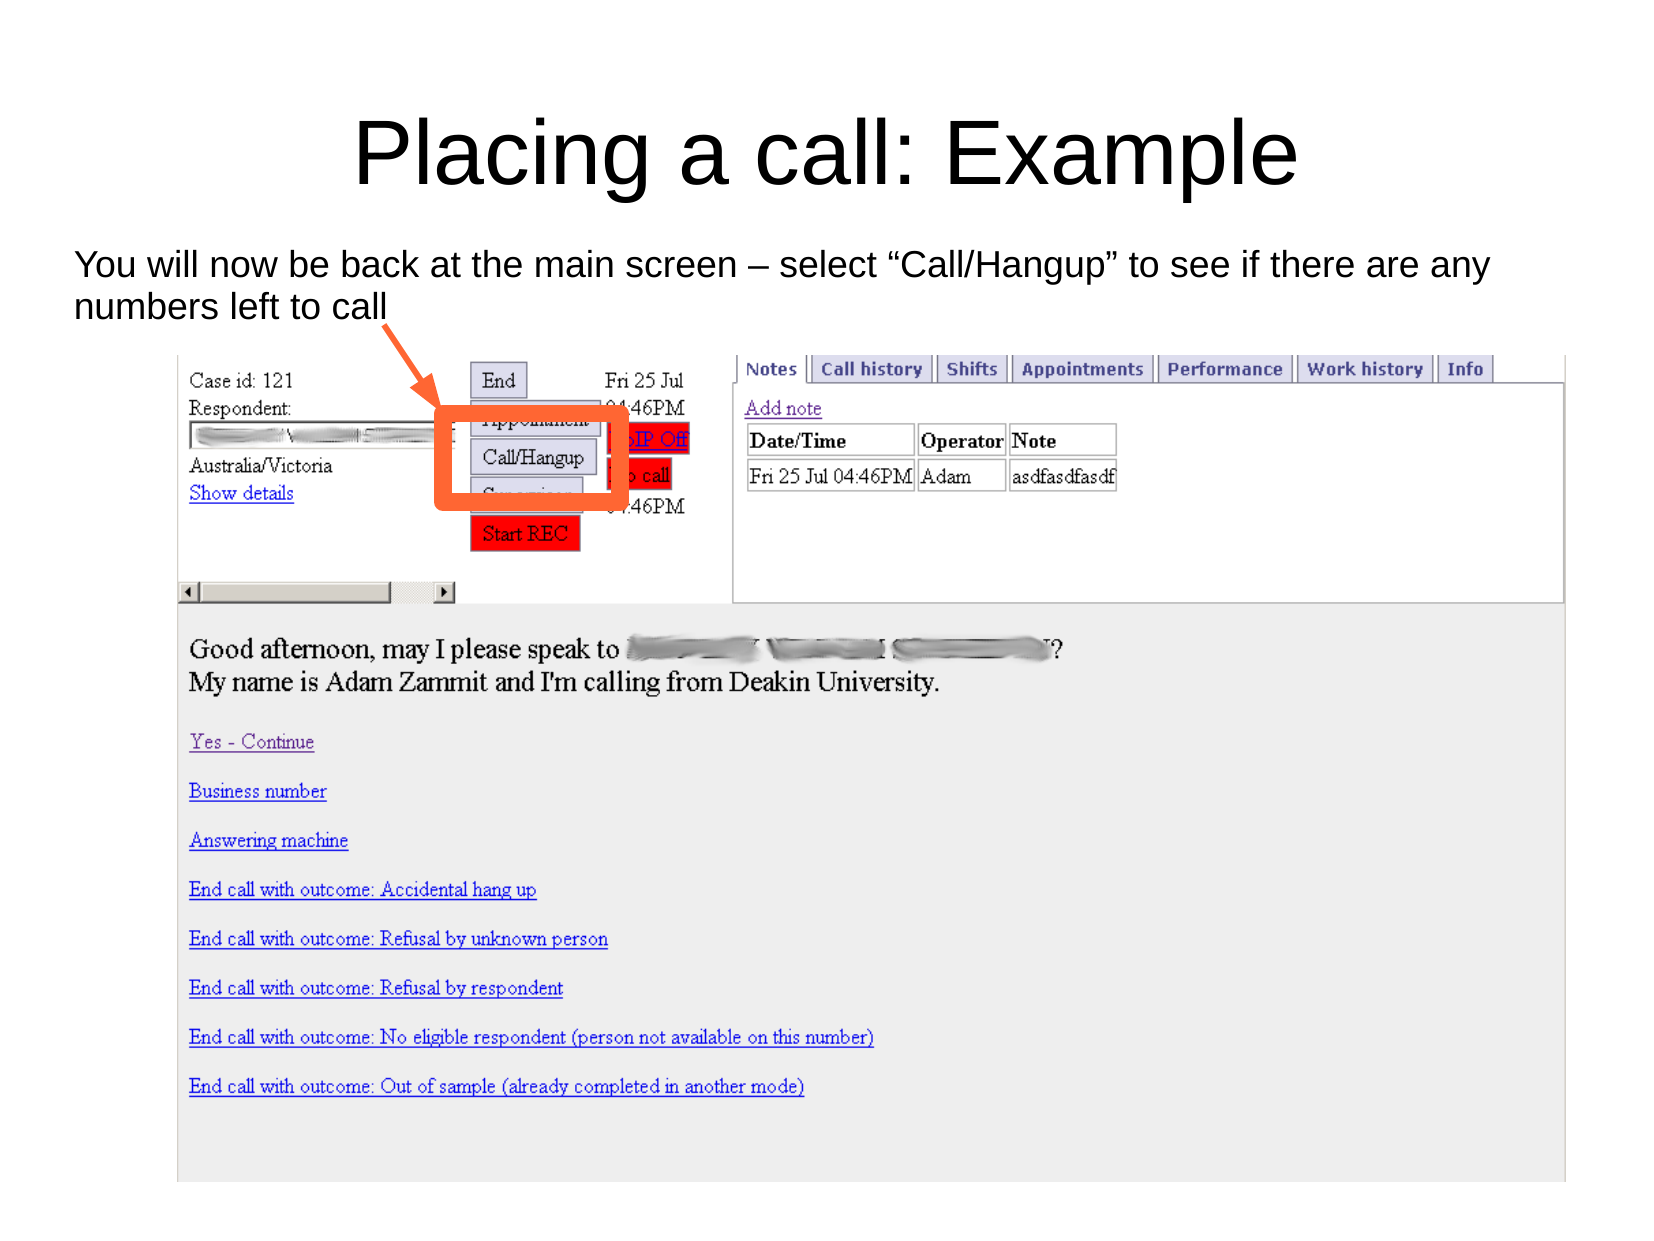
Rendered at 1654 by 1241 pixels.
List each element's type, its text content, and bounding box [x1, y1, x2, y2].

picture [177, 355, 1566, 1182]
picture [452, 422, 611, 493]
title Placing a call: Example [82, 56, 1571, 250]
text_box You will now be back at the main screen – select “Call/Hangup” to see if there are any numbers left to call [59, 236, 1565, 378]
